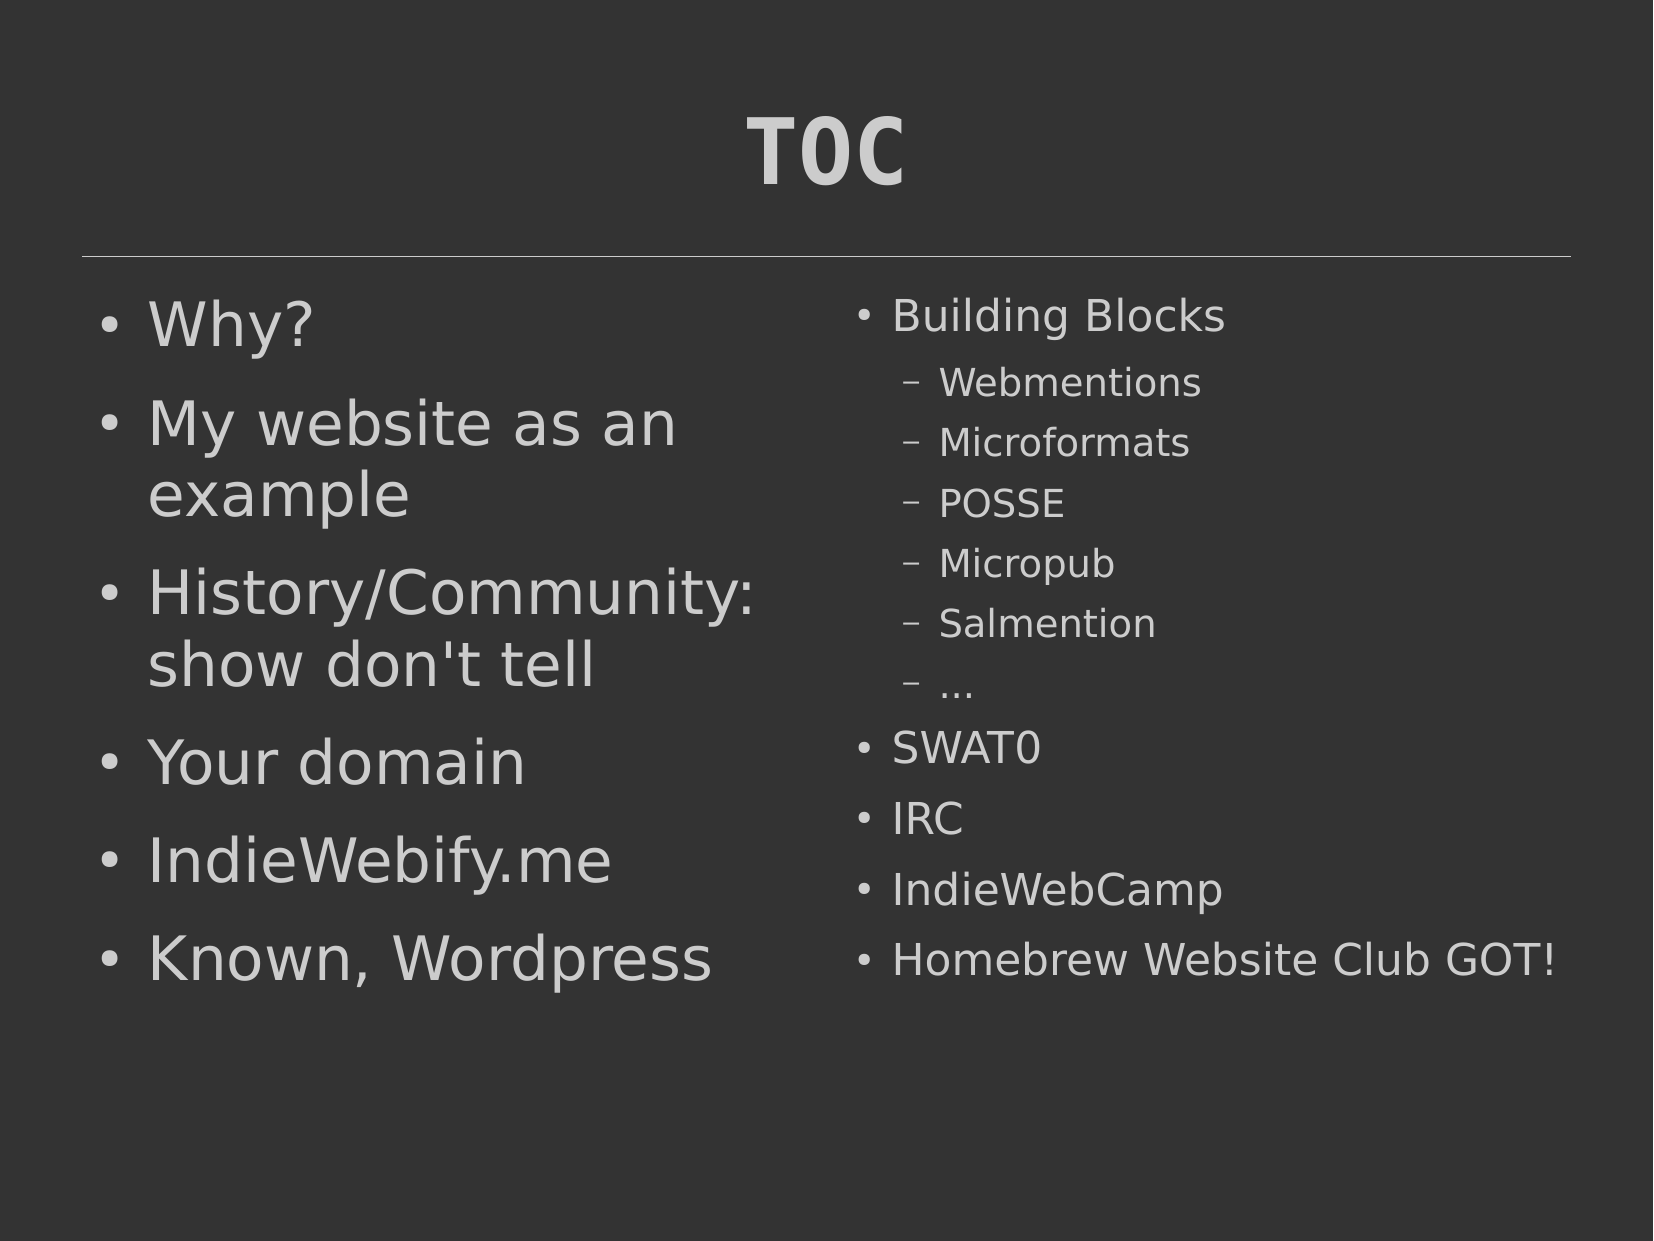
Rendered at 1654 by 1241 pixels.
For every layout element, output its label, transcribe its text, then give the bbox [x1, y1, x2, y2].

list Building Blocks Webmentions Microformats POSSE Micropub Salmention ... SWAT0 IRC IndieWebCamp Homebrew Website Club GOT! [844, 290, 1571, 1010]
title TOC [82, 49, 1571, 257]
list Why? My website as an example History/Community: show don't tell Your domain IndieWebify.me Known, Wordpress [82, 290, 809, 1010]
